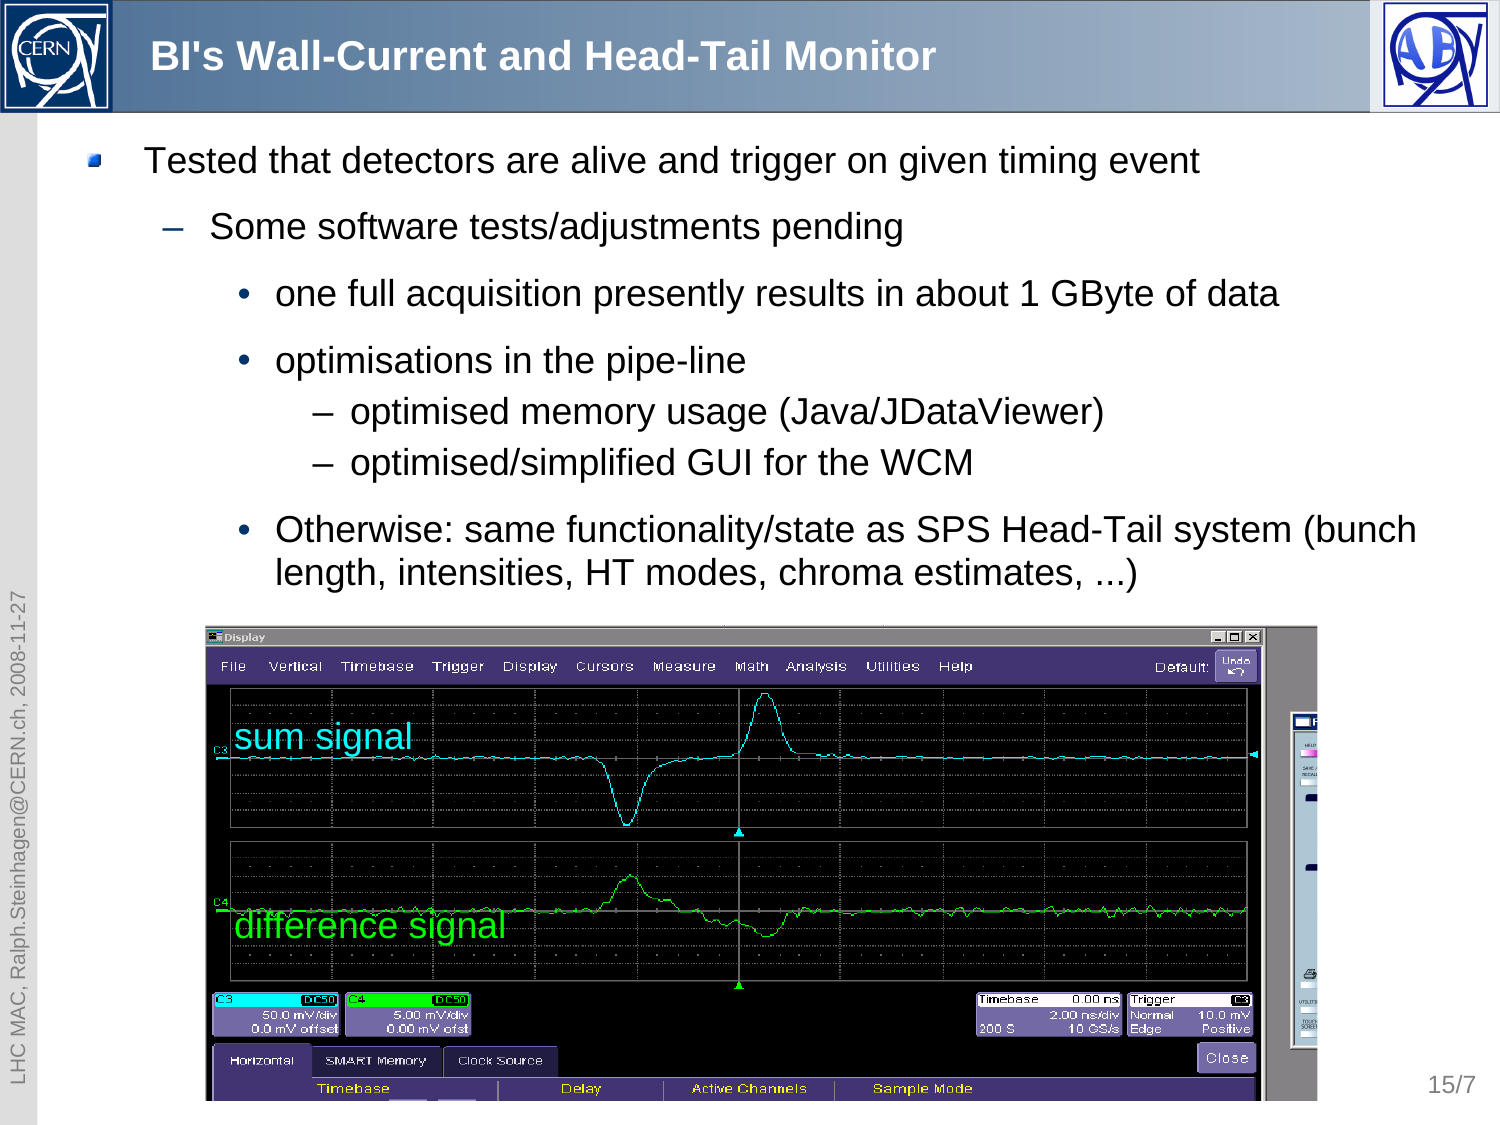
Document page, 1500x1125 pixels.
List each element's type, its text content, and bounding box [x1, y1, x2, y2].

text_box sum signal [219, 708, 428, 766]
picture [1382, 1, 1489, 108]
list Tested that detectors are alive and trigger on given timing event Some software tests/adjustments pending one full acquisition presently results in about 1 GByte of data optimisations in the pipe-line optimised memory usage (Java/JDataViewer) optimised/simplified GUI for the WCM Otherwise: same functionality/state as SPS Head-Tail system (bunch length, intensities, HT modes, chroma estimates, ...) [87, 137, 1438, 1030]
picture [205, 625, 1318, 1101]
picture [0, 0, 113, 113]
title BI's Wall-Current and Head-Tail Monitor [150, 0, 1201, 113]
text_box difference signal [219, 897, 522, 955]
